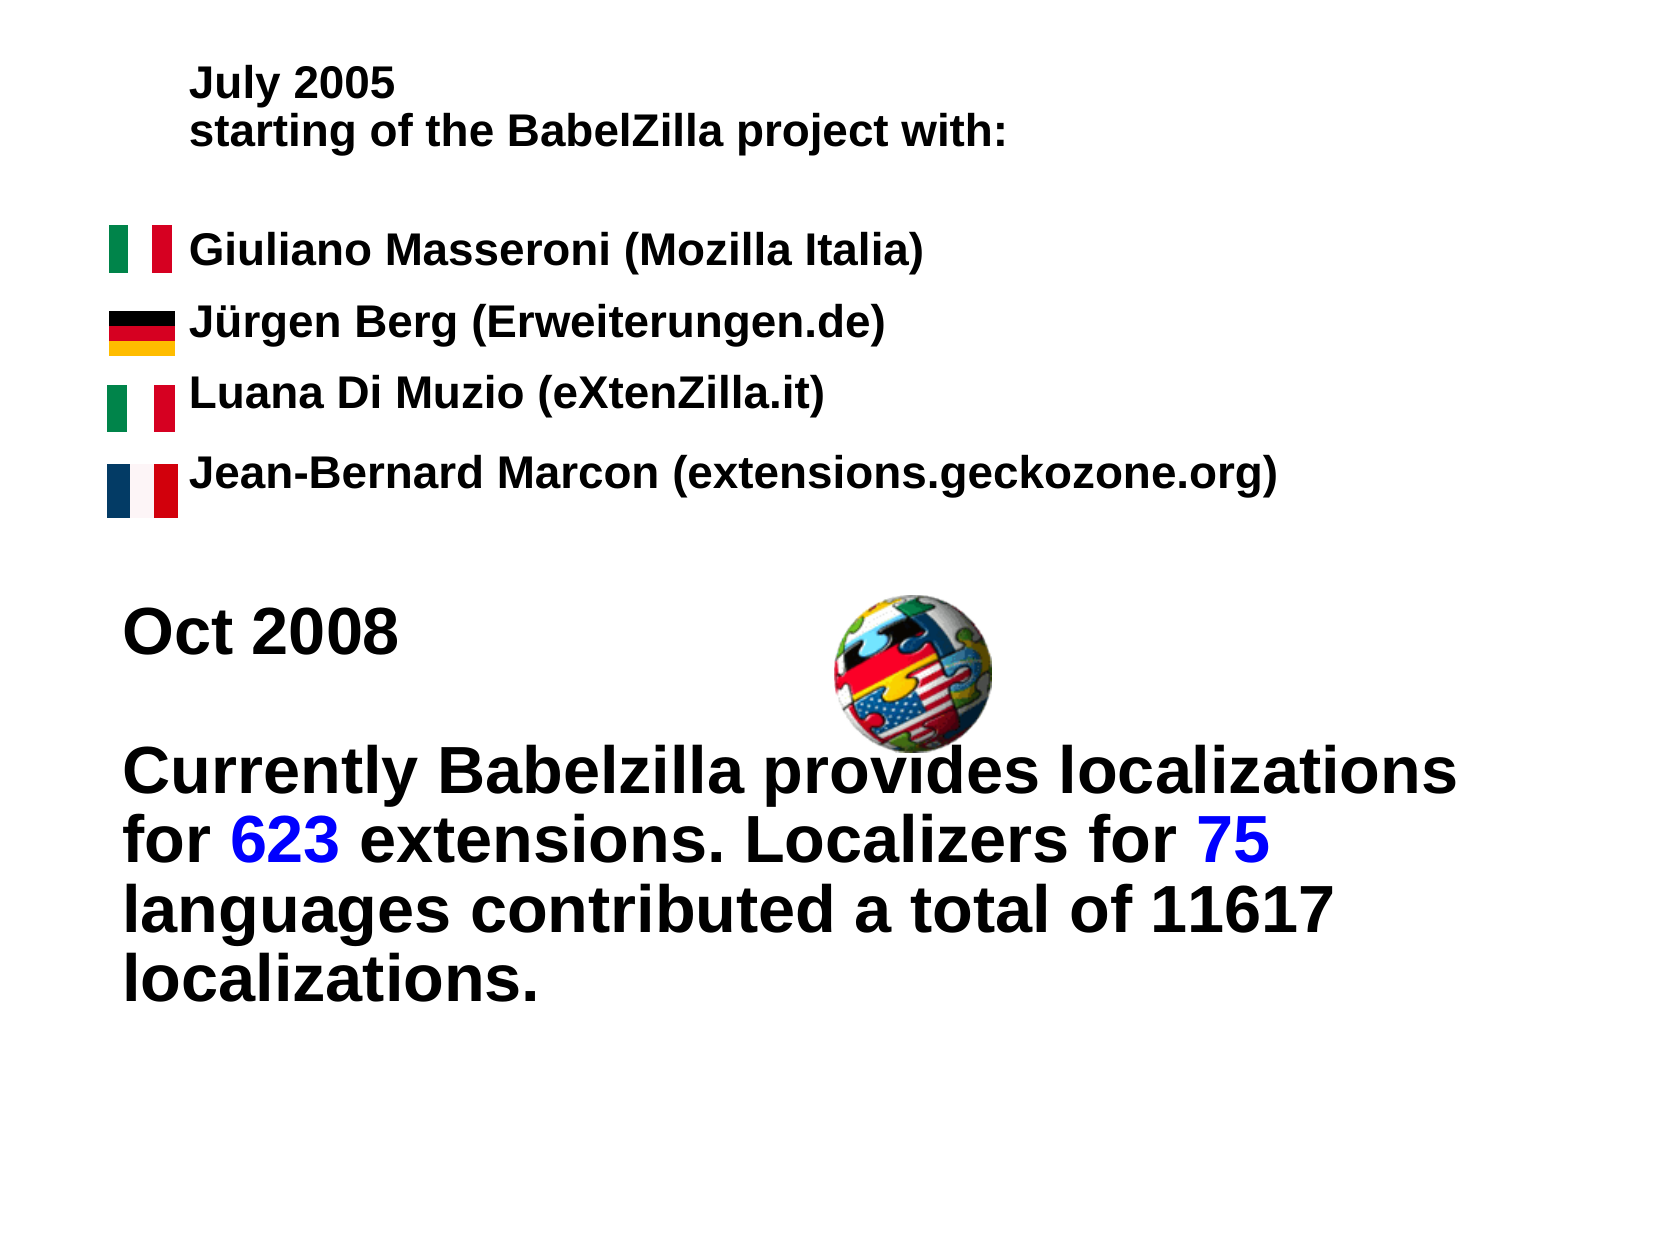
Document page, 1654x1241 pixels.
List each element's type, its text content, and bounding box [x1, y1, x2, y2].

picture [107, 385, 175, 433]
picture [107, 464, 178, 518]
picture [109, 225, 172, 273]
picture [834, 595, 992, 753]
picture [109, 311, 175, 356]
text_box July 2005 starting of the BabelZilla project with: Giuliano Masseroni (Mozilla Italia) Jürgen Berg (Erweiterungen.de) Luana Di Muzio (eXtenZilla.it) Jean-Bernard Marcon (extensions.geckozone.org)‏ [174, 53, 1326, 521]
text_box Oct 2008 Currently Babelzilla provides localizations for 623 extensions. Localizers for 75 languages contributed a total of 11617 localizations. [107, 591, 1526, 1104]
